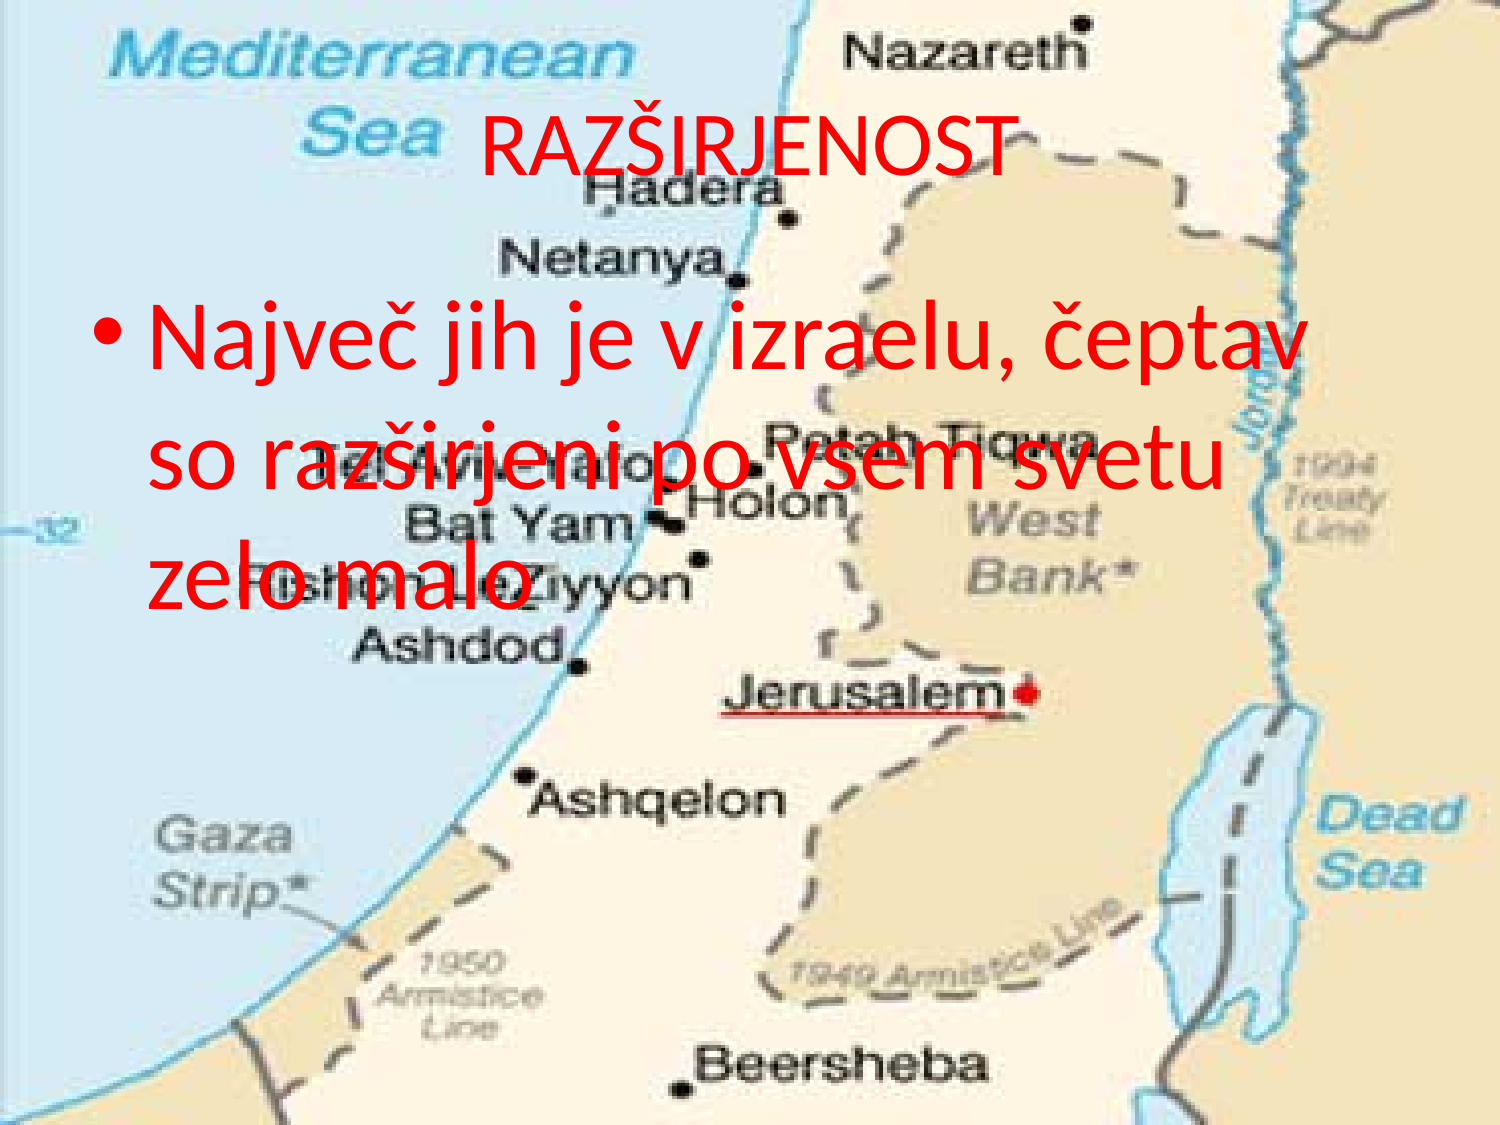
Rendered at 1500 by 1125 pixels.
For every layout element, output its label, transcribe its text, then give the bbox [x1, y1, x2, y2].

picture [0, 0, 1500, 1125]
title RAZŠIRJENOST [75, 45, 1425, 233]
list Največ jih je v izraelu, čeptav so razširjeni po vsem svetu zelo malo [75, 262, 1425, 1005]
